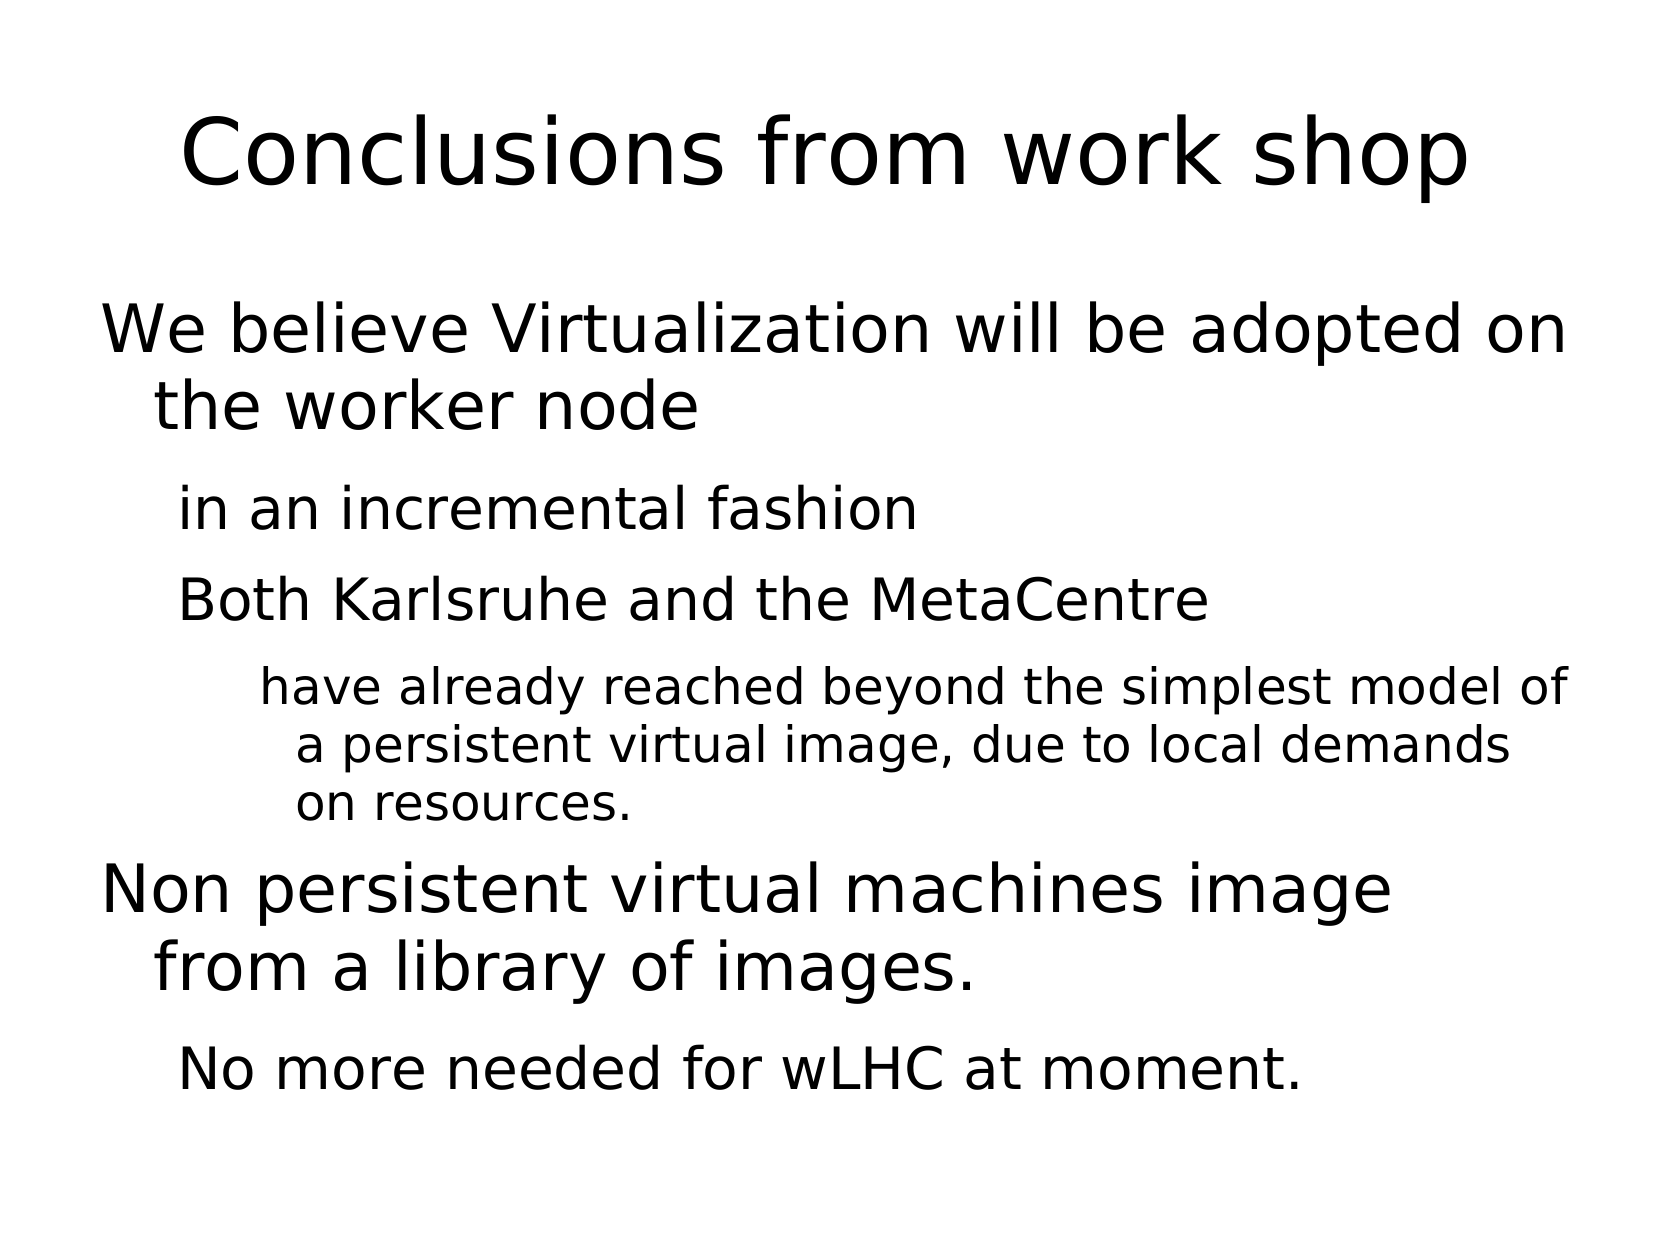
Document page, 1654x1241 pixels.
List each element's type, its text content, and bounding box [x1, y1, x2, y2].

list We believe Virtualization will be adopted on the worker node in an incremental fashion Both Karlsruhe and the MetaCentre have already reached beyond the simplest model of a persistent virtual image, due to local demands on resources. Non persistent virtual machines image from a library of images. No more needed for wLHC at moment. [82, 290, 1571, 1104]
title Conclusions from work shop [82, 56, 1571, 250]
